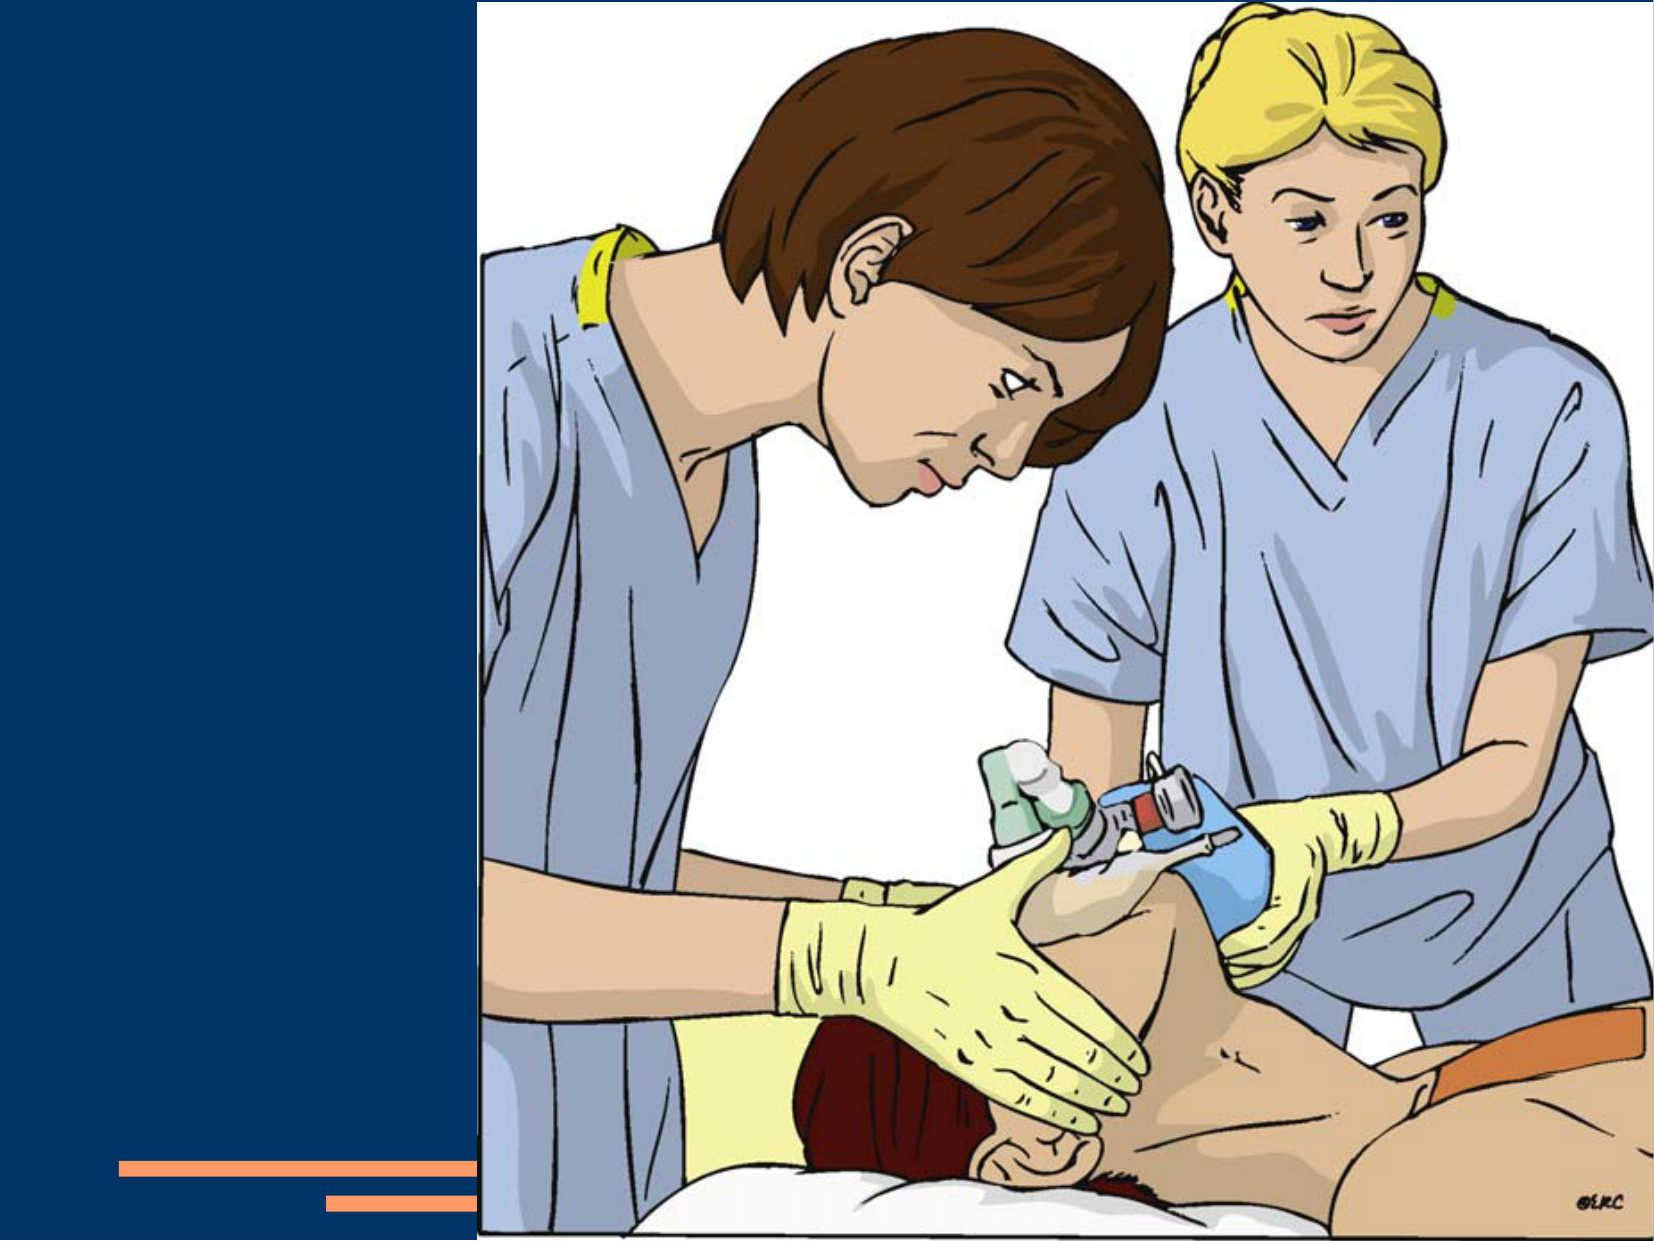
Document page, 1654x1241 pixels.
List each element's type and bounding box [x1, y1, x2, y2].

picture [477, 2, 1654, 1241]
